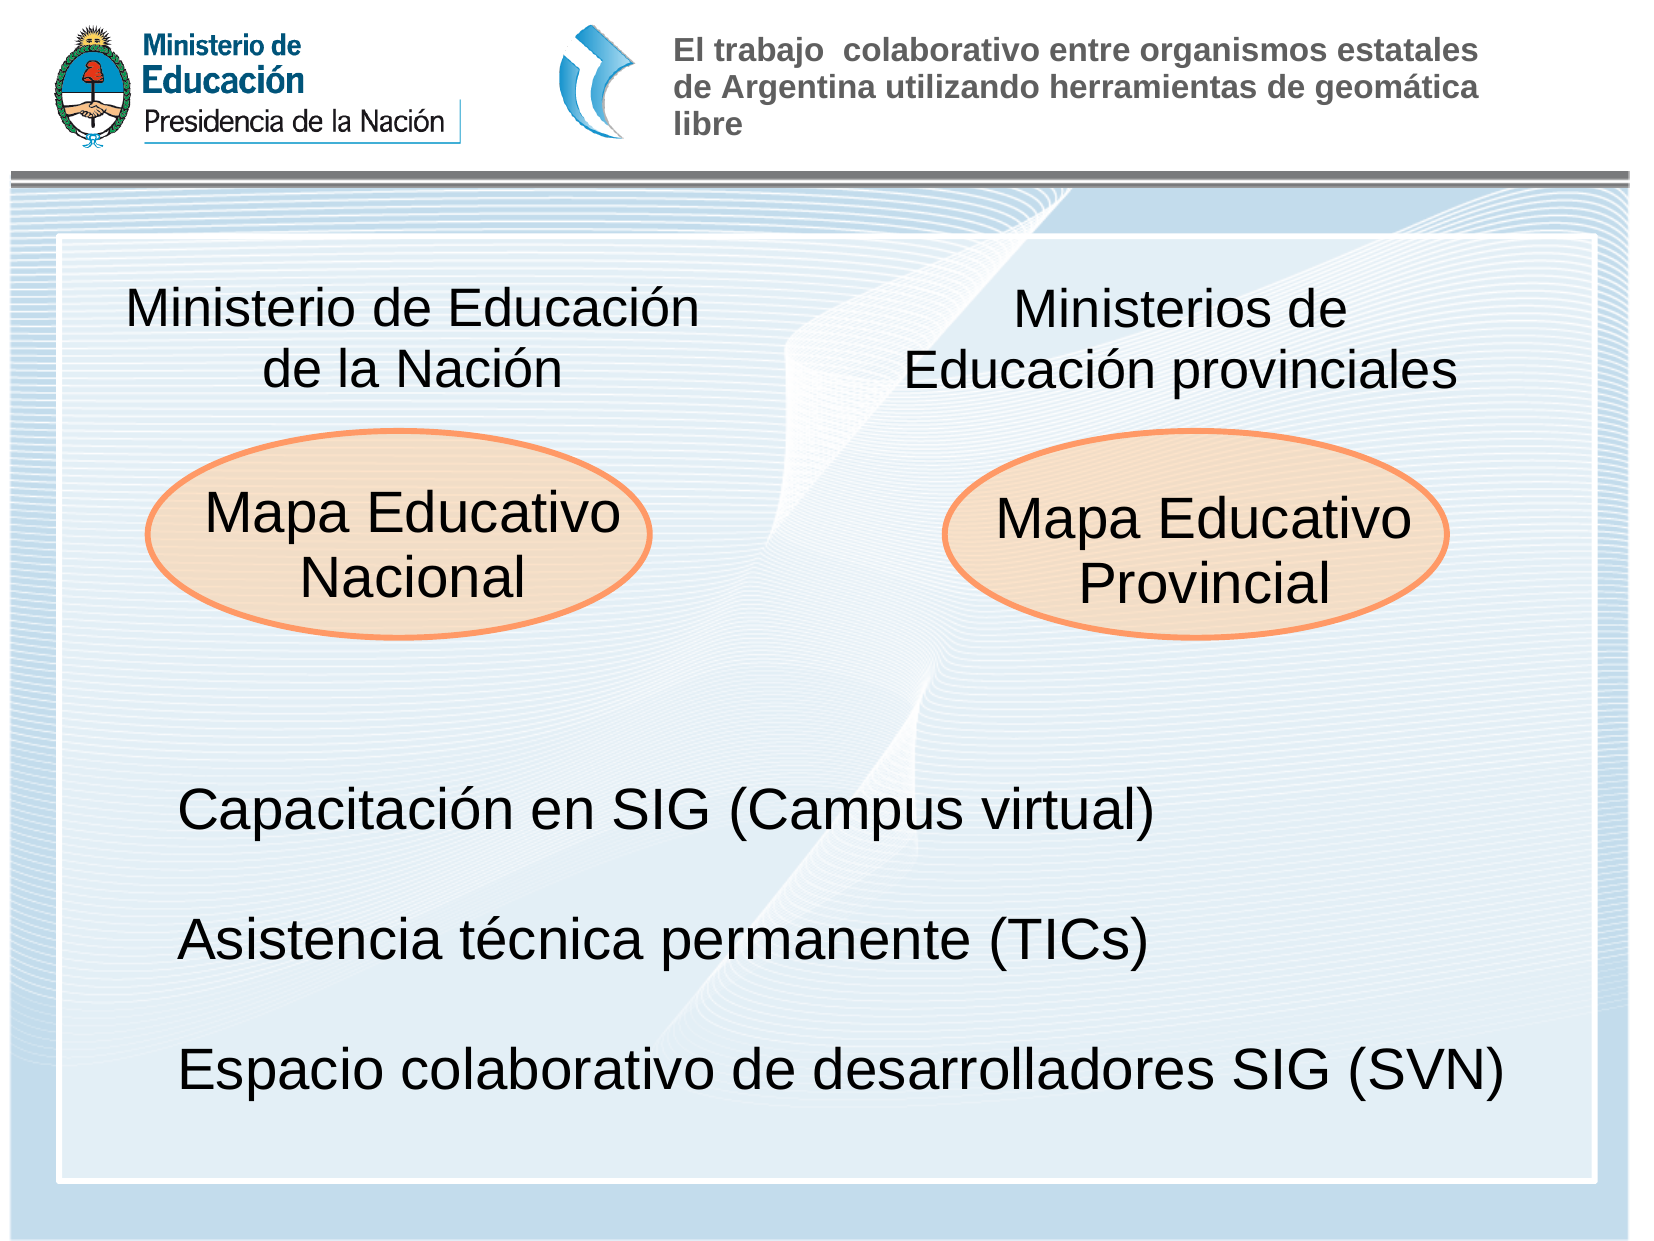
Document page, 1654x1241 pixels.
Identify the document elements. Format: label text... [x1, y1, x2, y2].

text_box Ministerio de Educación de la Nación [118, 276, 709, 398]
text_box Mapa Educativo Nacional [118, 478, 709, 609]
text_box El trabajo colaborativo entre organismos estatales de Argentina utilizando herramientas de geomática libre [673, 0, 1512, 172]
picture [0, 17, 1642, 1241]
text_box Mapa Educativo Provincial [909, 484, 1501, 615]
text_box Ministerios de Educación provinciales [885, 277, 1477, 399]
text_box [59, 236, 1595, 1182]
text_box Capacitación en SIG (Campus virtual) Asistencia técnica permanente (TICs) Espacio colaborativo de desarrolladores SIG (SVN) [177, 770, 1595, 1107]
